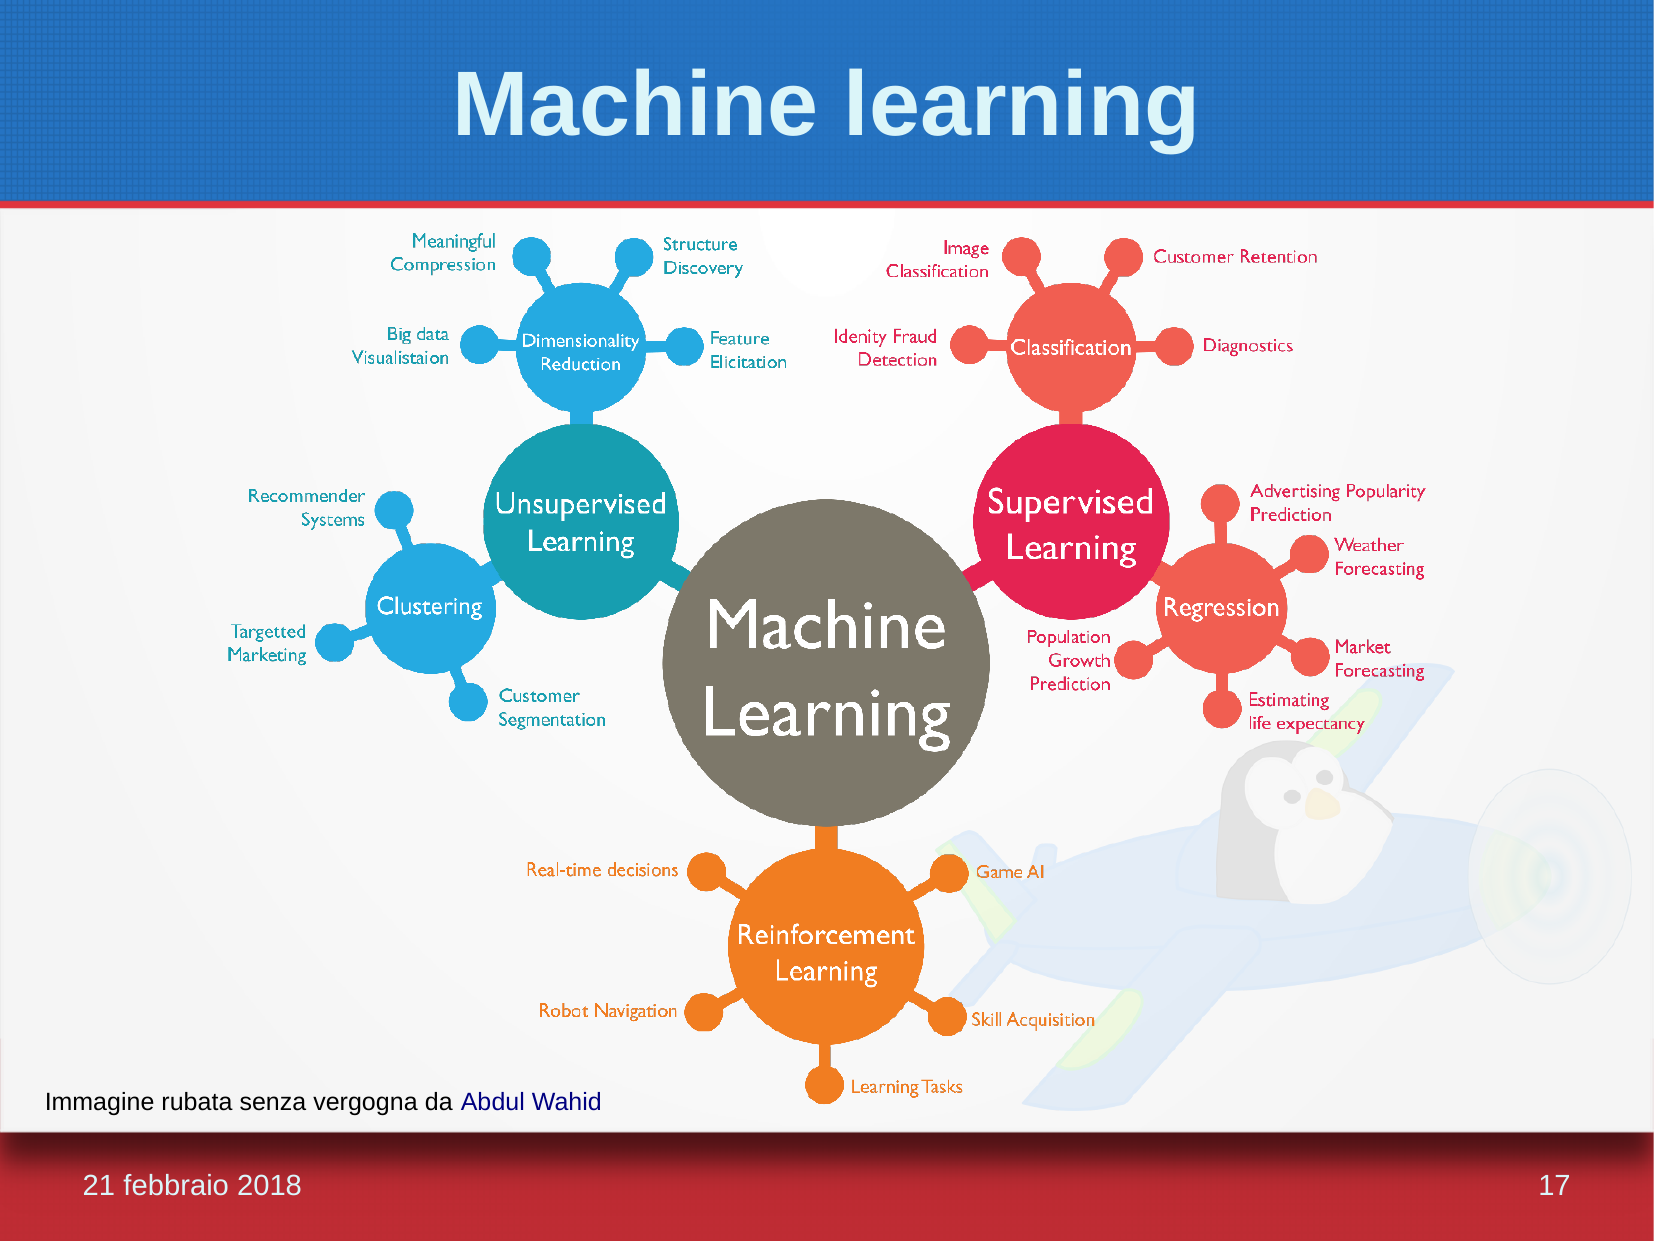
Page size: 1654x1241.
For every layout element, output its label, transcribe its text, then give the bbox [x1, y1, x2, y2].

text_box Immagine rubata senza vergogna da Abdul Wahid [30, 1080, 631, 1123]
title Machine learning [82, 20, 1571, 186]
picture [0, 0, 1654, 1241]
